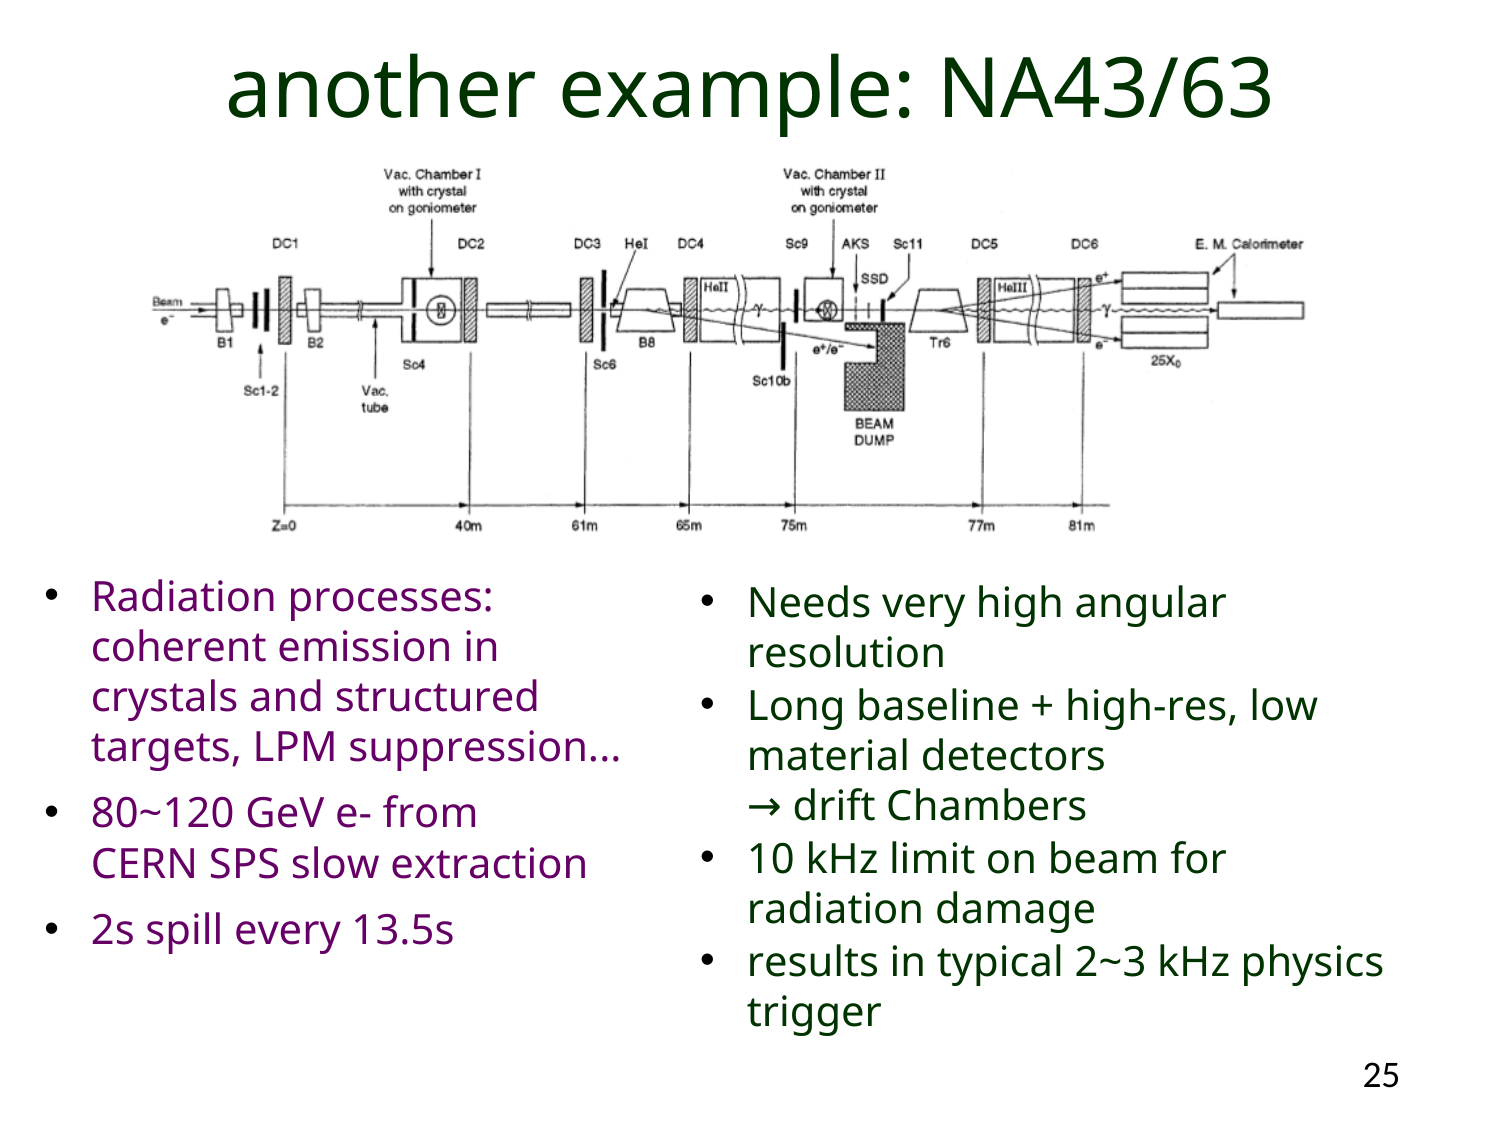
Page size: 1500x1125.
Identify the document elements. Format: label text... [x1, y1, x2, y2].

picture [128, 150, 1329, 553]
title another example: NA43/63 [6, 0, 1495, 169]
list Needs very high angular resolution Long baseline + high-res, low material detectors → drift Chambers 10 kHz limit on beam for radiation damage results in typical 2~3 kHz physics trigger [685, 567, 1422, 1079]
list Radiation processes: coherent emission in crystals and structured targets, LPM suppression... 80~120 GeV e- from CERN SPS slow extraction 2s spill every 13.5s [29, 561, 649, 1096]
